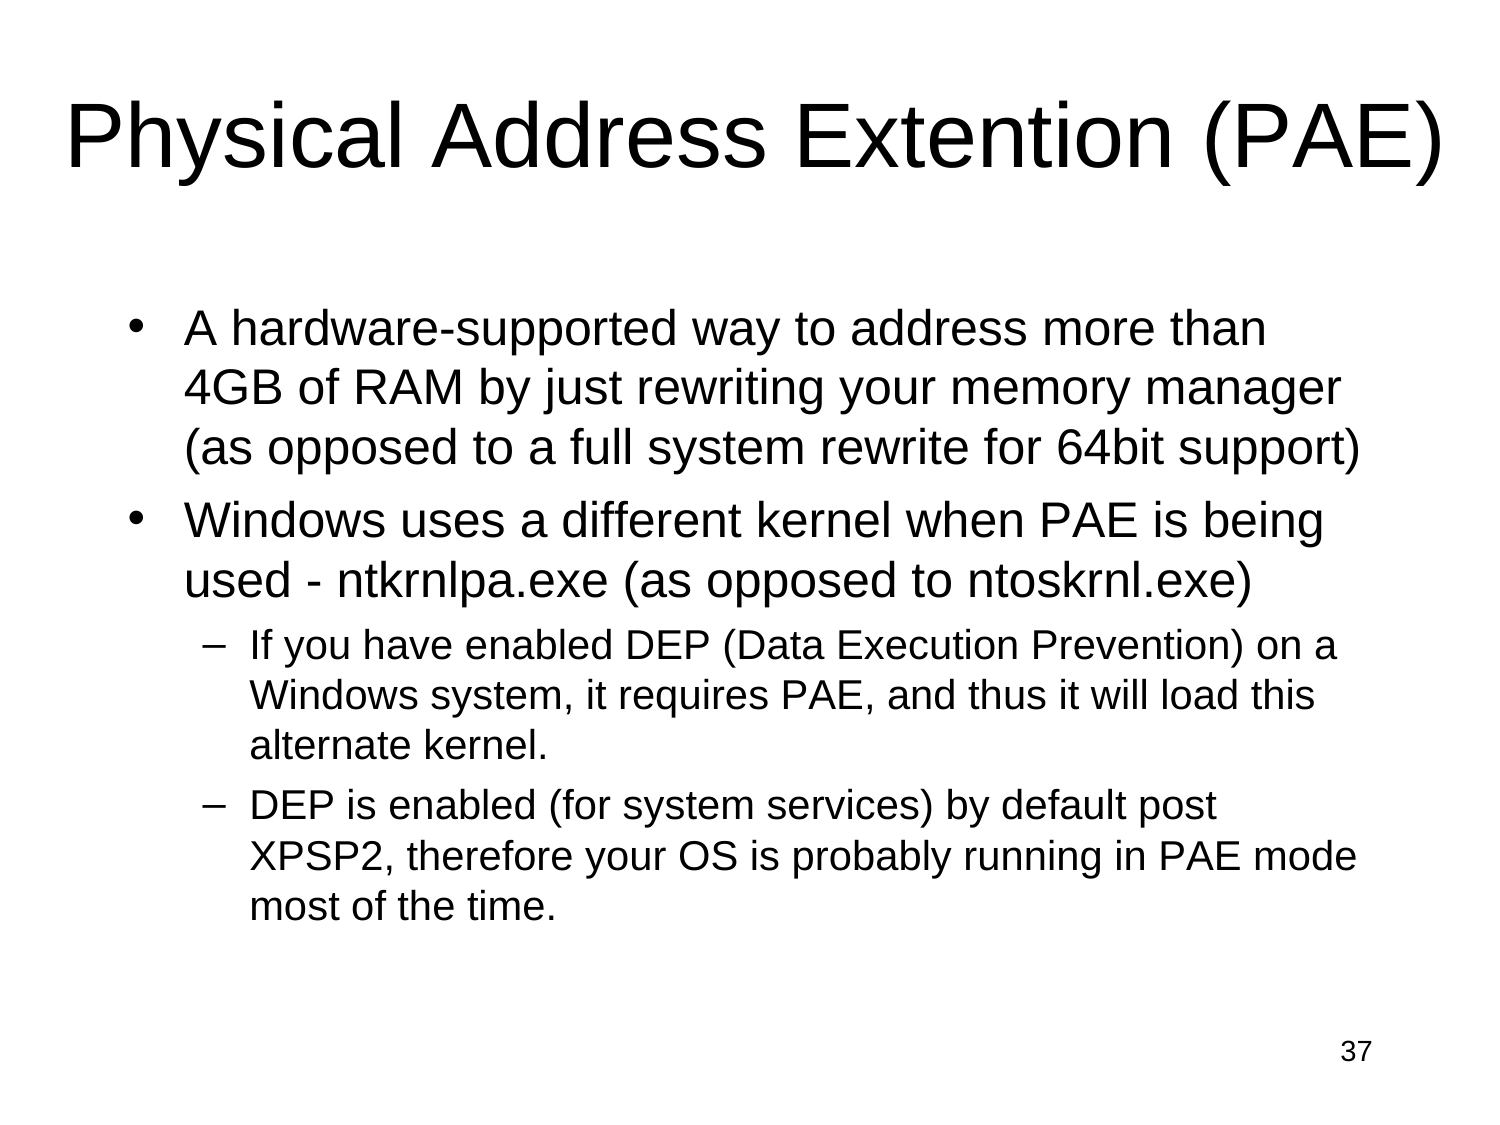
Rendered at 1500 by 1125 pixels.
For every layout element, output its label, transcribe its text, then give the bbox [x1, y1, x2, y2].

title Physical Address Extention (PAE) [37, 37, 1476, 225]
list A hardware-supported way to address more than 4GB of RAM by just rewriting your memory manager (as opposed to a full system rewrite for 64bit support) Windows uses a different kernel when PAE is being used - ntkrnlpa.exe (as opposed to ntoskrnl.exe) If you have enabled DEP (Data Execution Prevention) on a Windows system, it requires PAE, and thus it will load this alternate kernel. DEP is enabled (for system services) by default post XPSP2, therefore your OS is probably running in PAE mode most of the time. [112, 287, 1388, 963]
text_box <number> [1074, 1025, 1388, 1101]
